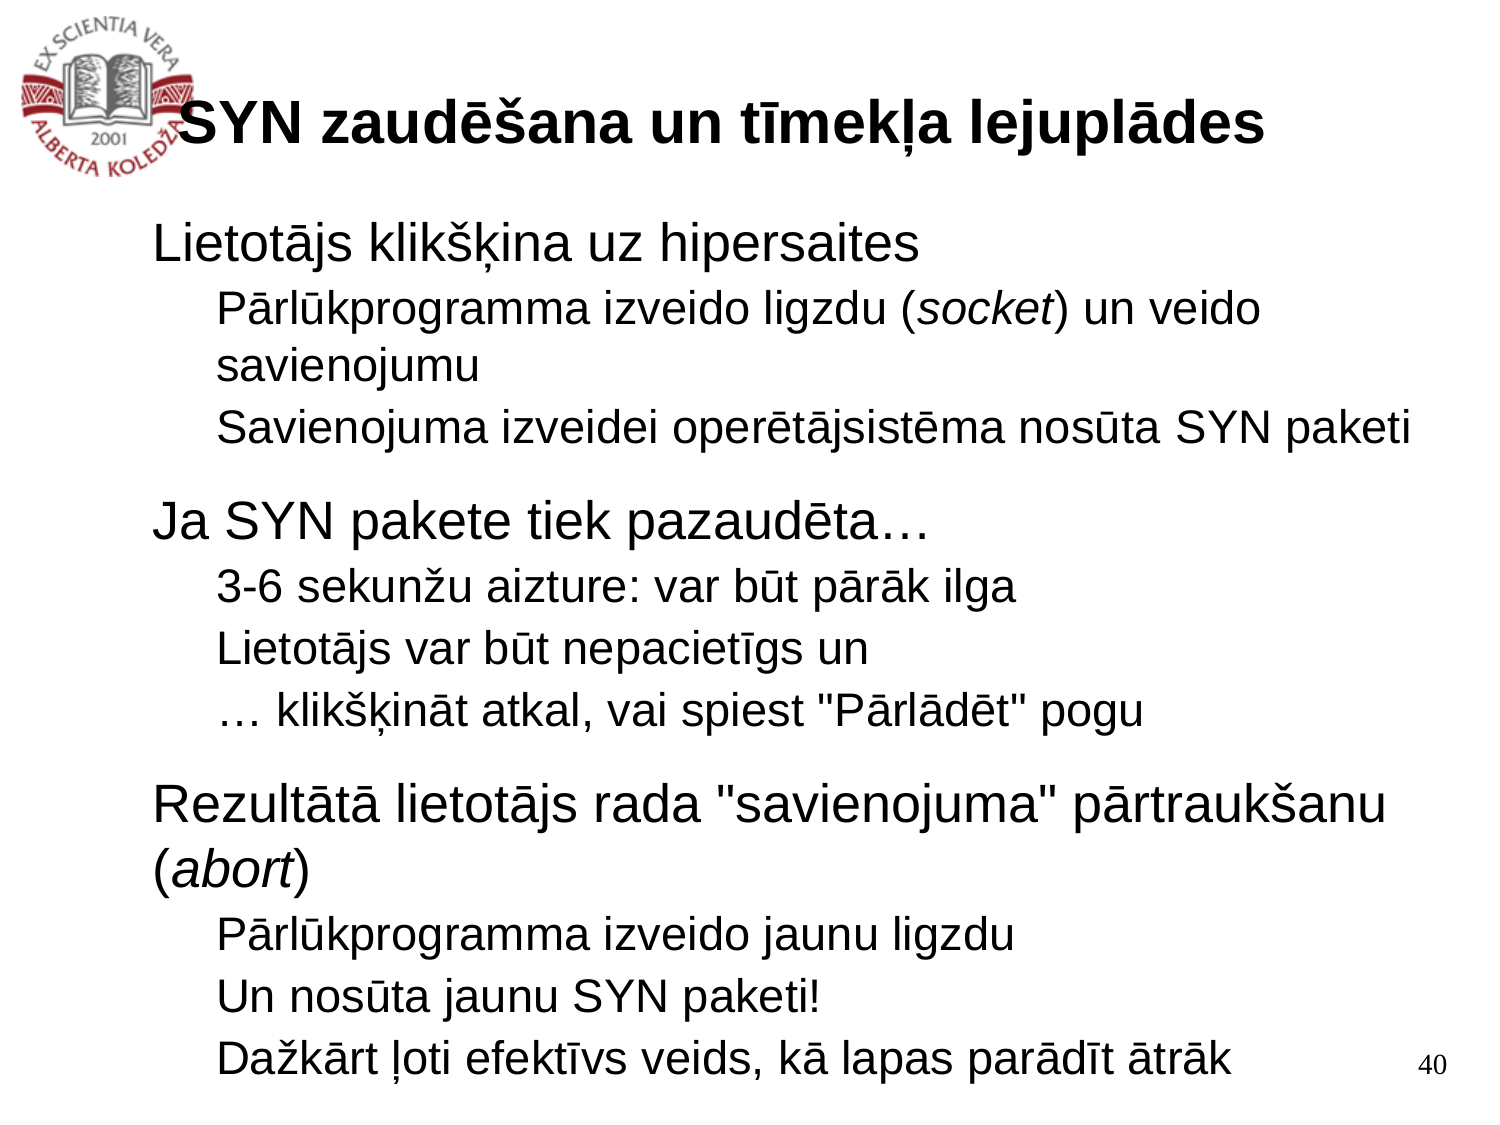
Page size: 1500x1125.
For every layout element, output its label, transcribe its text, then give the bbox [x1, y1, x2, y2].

picture [21, 16, 194, 177]
list Lietotājs klikšķina uz hipersaites Pārlūkprogramma izveido ligzdu (socket) un veido savienojumu Savienojuma izveidei operētājsistēma nosūta SYN paketi Ja SYN pakete tiek pazaudēta… 3-6 sekunžu aizture: var būt pārāk ilga Lietotājs var būt nepacietīgs un … klikšķināt atkal, vai spiest "Pārlādēt" pogu Rezultātā lietotājs rada "savienojuma" pārtraukšanu (abort) Pārlūkprogramma izveido jaunu ligzdu Un nosūta jaunu SYN paketi! Dažkārt ļoti efektīvs veids, kā lapas parādīt ātrāk [74, 200, 1463, 1101]
title SYN zaudēšana un tīmekļa lejuplādes [50, 62, 1374, 175]
